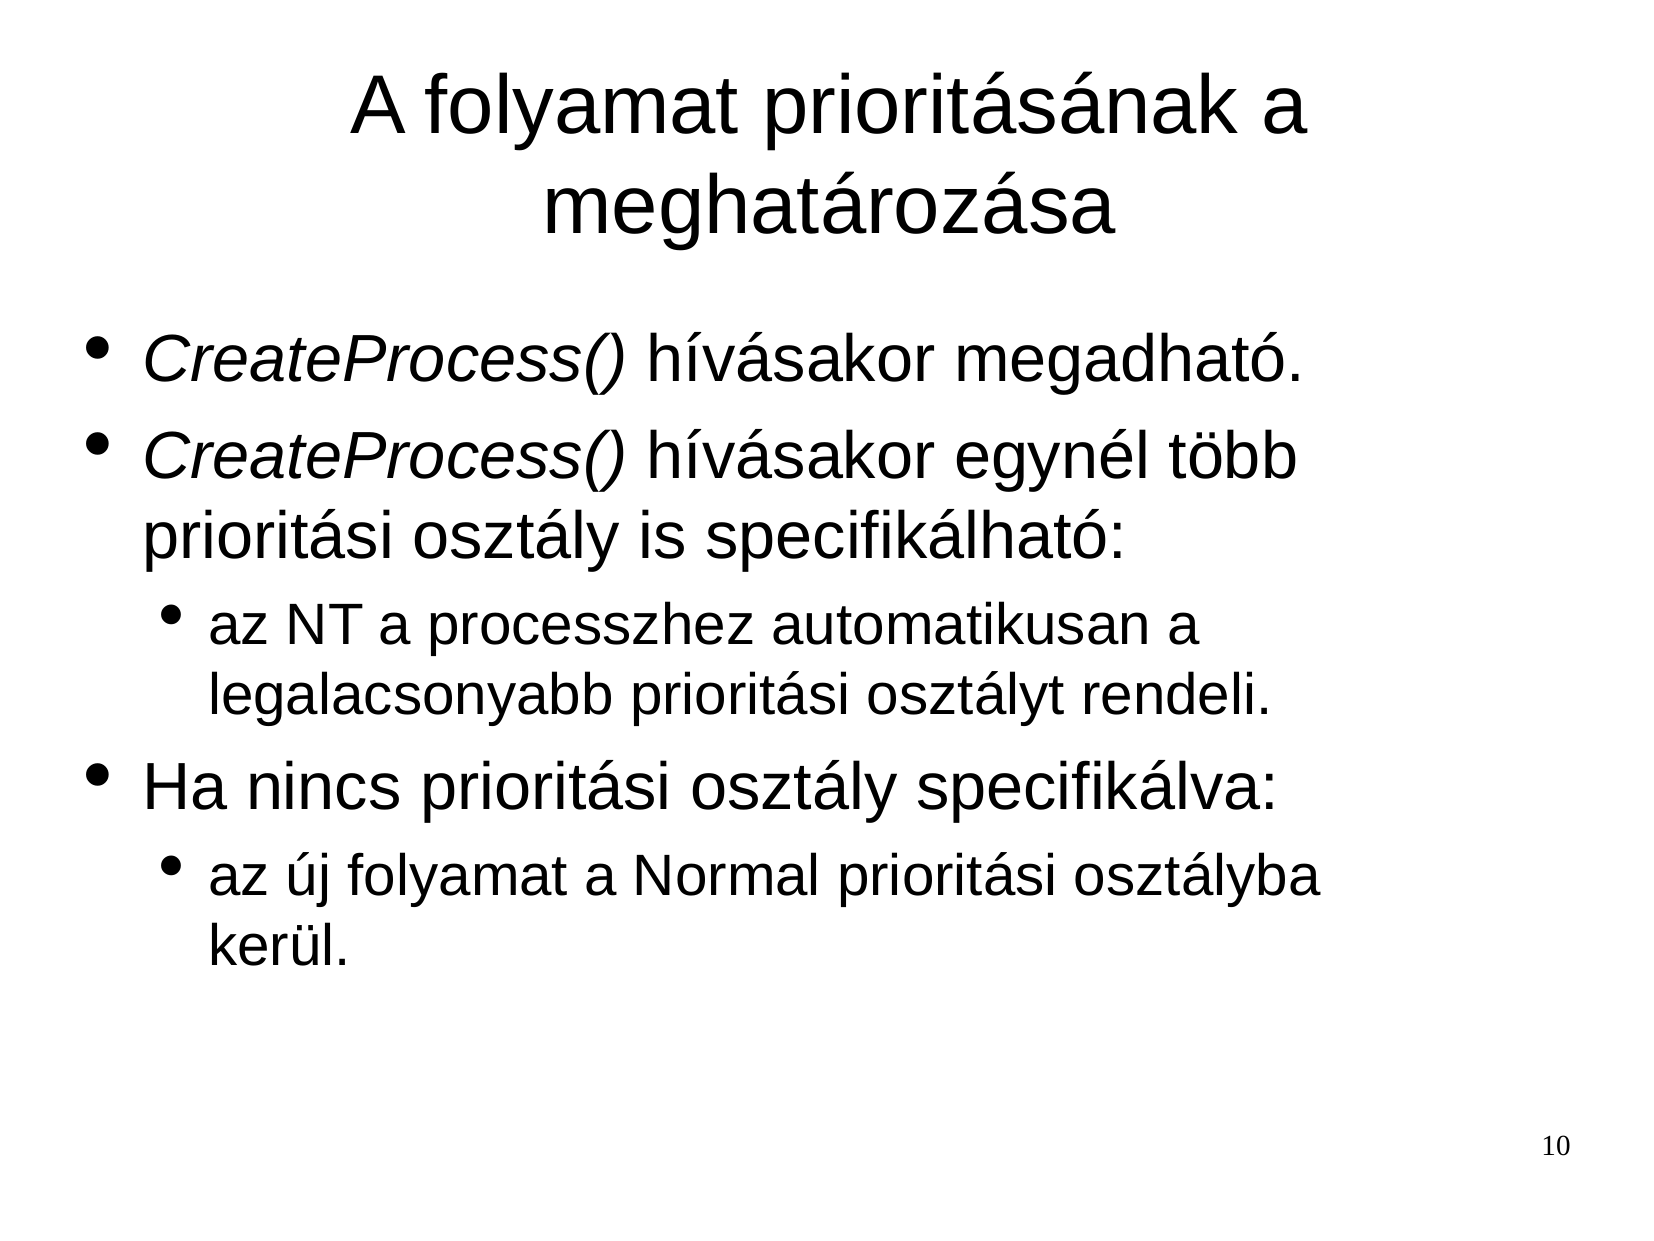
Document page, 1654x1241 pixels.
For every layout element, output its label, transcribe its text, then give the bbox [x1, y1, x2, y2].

list CreateProcess() hívásakor megadható. CreateProcess() hívásakor egynél több prioritási osztály is specifikálható: az NT a processzhez automatikusan a legalacsonyabb prioritási osztályt rendeli. Ha nincs prioritási osztály specifikálva: az új folyamat a Normal prioritási osztályba kerül. [71, 307, 1477, 1052]
title A folyamat prioritásának a meghatározása [123, 46, 1501, 254]
